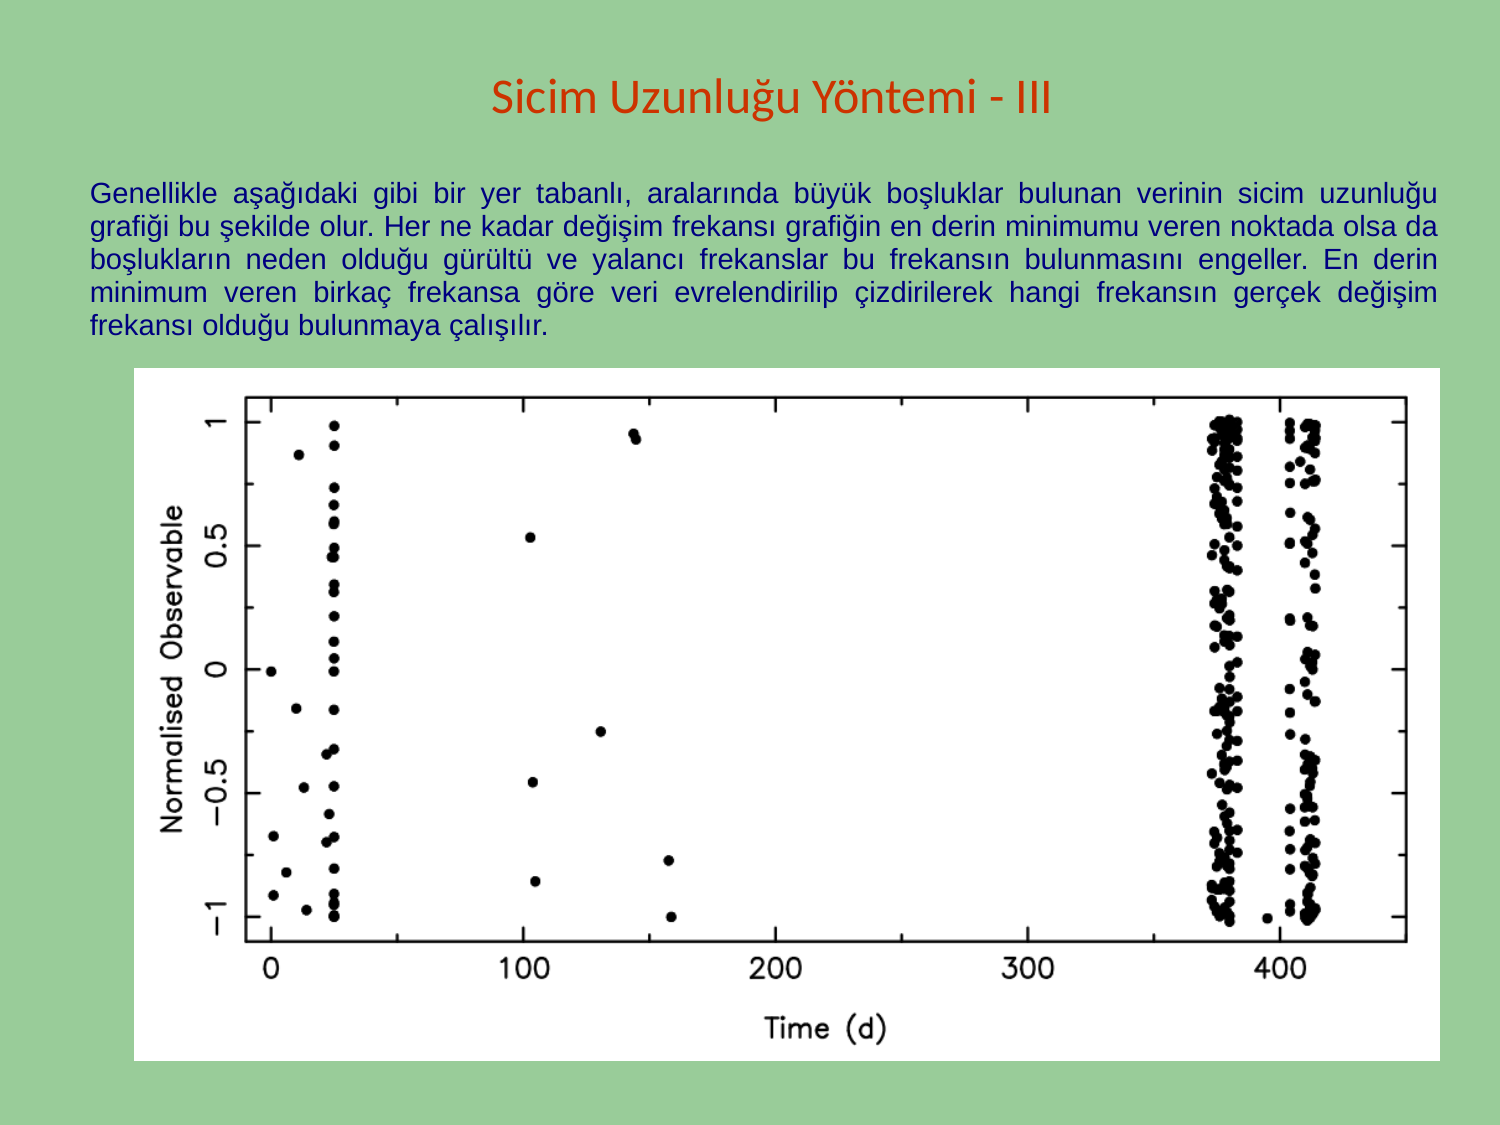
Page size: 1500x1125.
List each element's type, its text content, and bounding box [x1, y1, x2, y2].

text_box Genellikle aşağıdaki gibi bir yer tabanlı, aralarında büyük boşluklar bulunan verinin sicim uzunluğu grafiği bu şekilde olur. Her ne kadar değişim frekansı grafiğin en derin minimumu veren noktada olsa da boşlukların neden olduğu gürültü ve yalancı frekanslar bu frekansın bulunmasını engeller. En derin minimum veren birkaç frekansa göre veri evrelendirilip çizdirilerek hangi frekansın gerçek değişim frekansı olduğu bulunmaya çalışılır. [75, 170, 1456, 349]
picture [134, 368, 1440, 1061]
title Sicim Uzunluğu Yöntemi - III [135, 22, 1410, 170]
